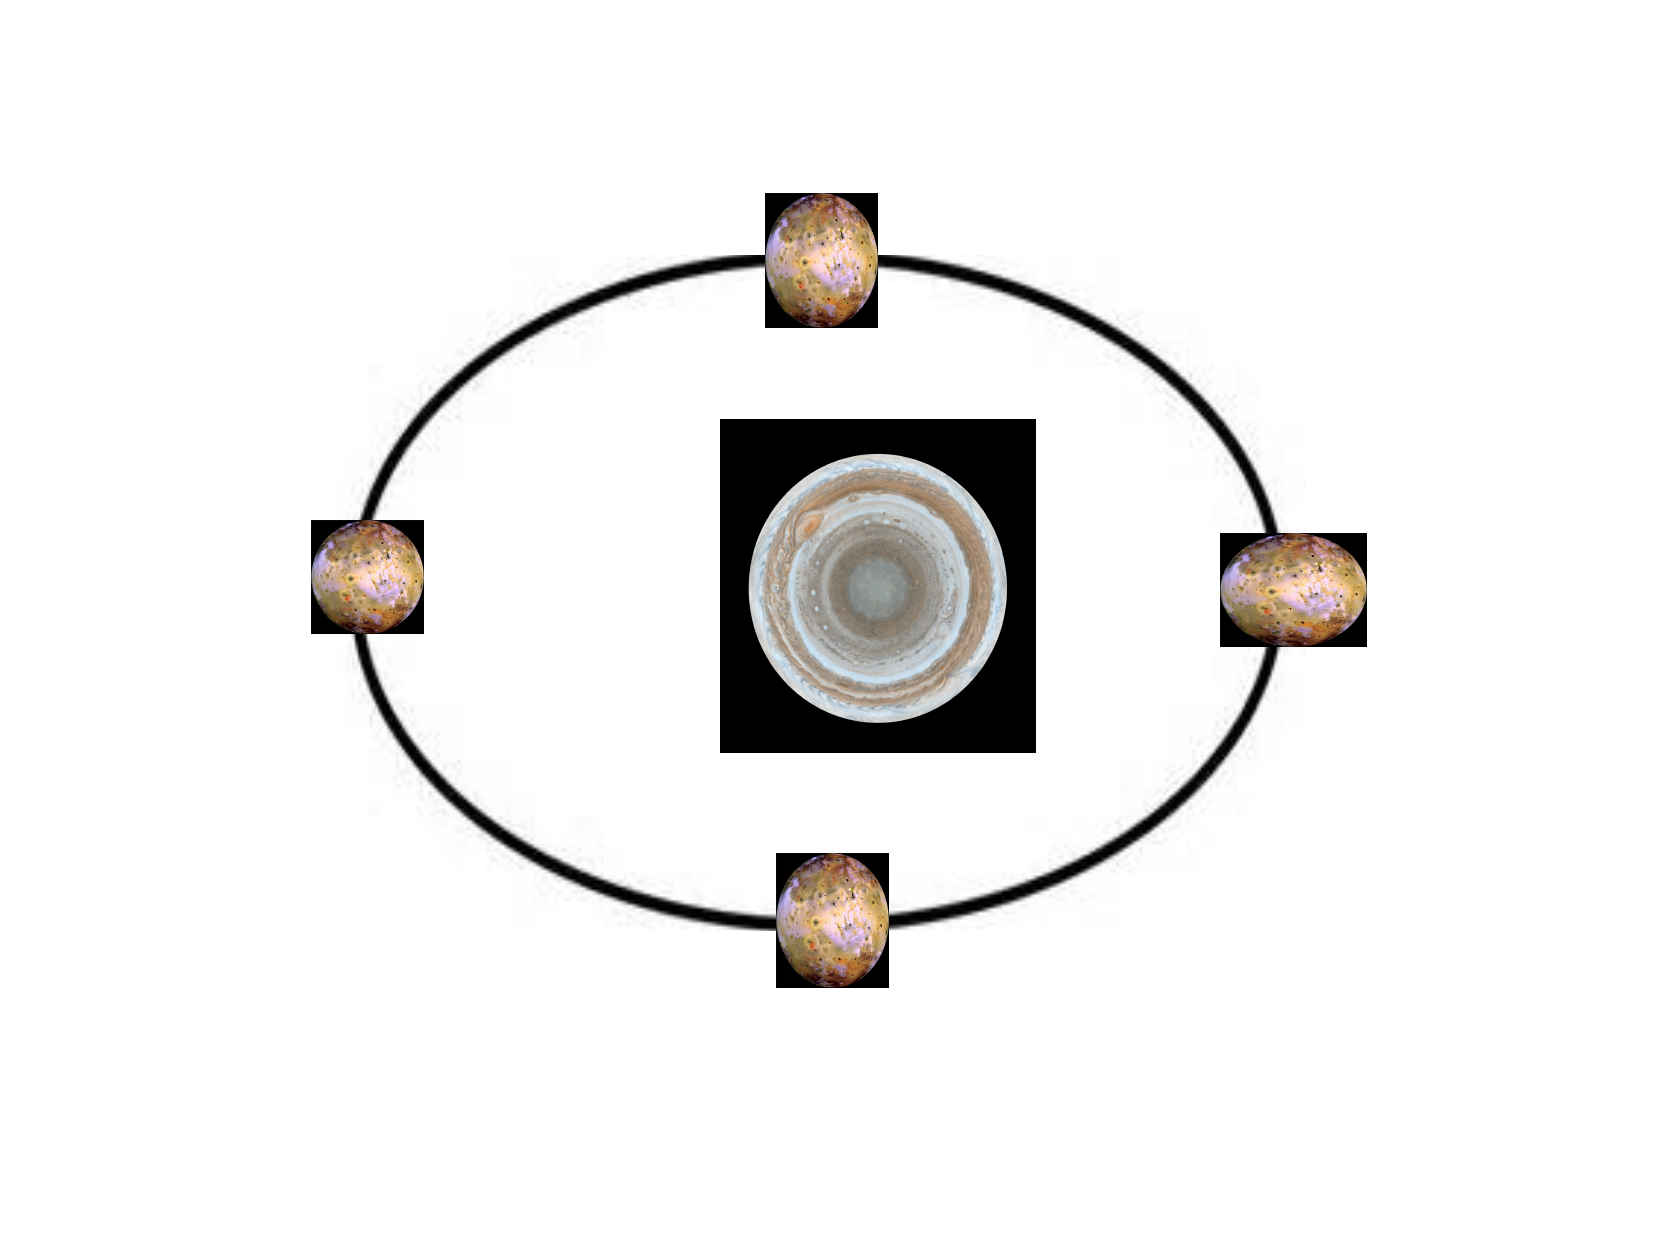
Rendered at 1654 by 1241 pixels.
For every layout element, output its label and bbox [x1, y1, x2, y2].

picture [311, 193, 1367, 988]
